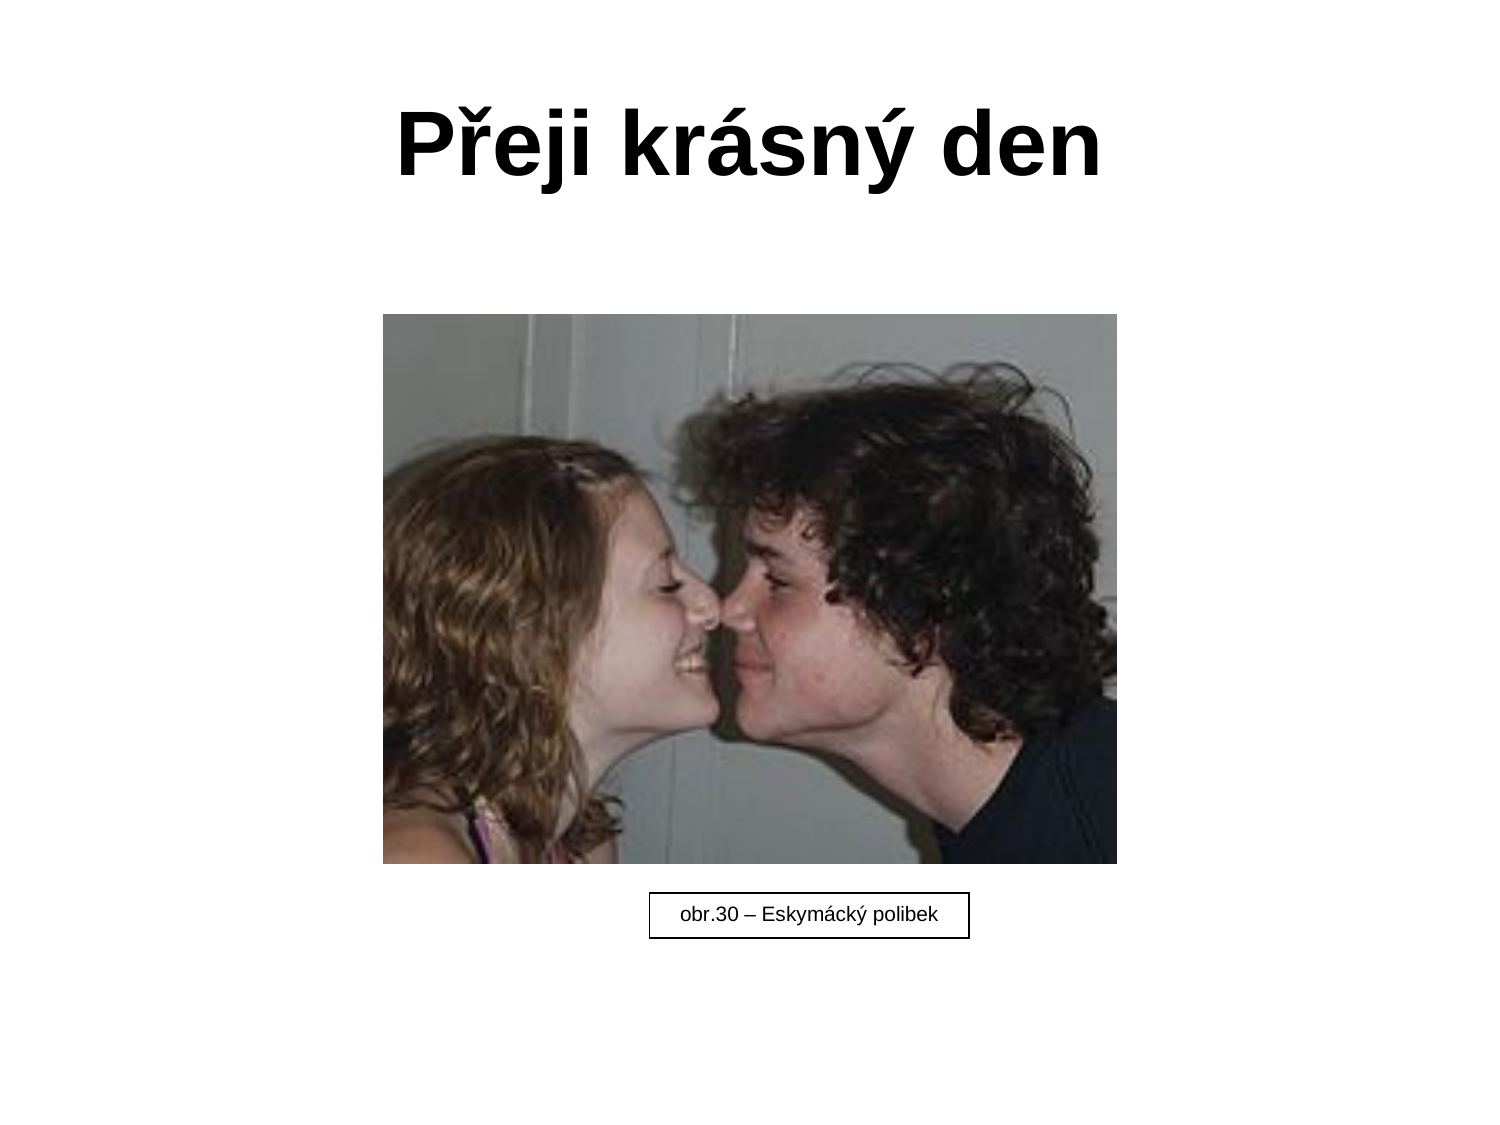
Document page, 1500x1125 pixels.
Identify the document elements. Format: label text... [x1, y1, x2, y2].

picture [383, 314, 1117, 864]
title Přeji krásný den [75, 45, 1426, 233]
text_box obr.30 – Eskymácký polibek [649, 893, 969, 938]
